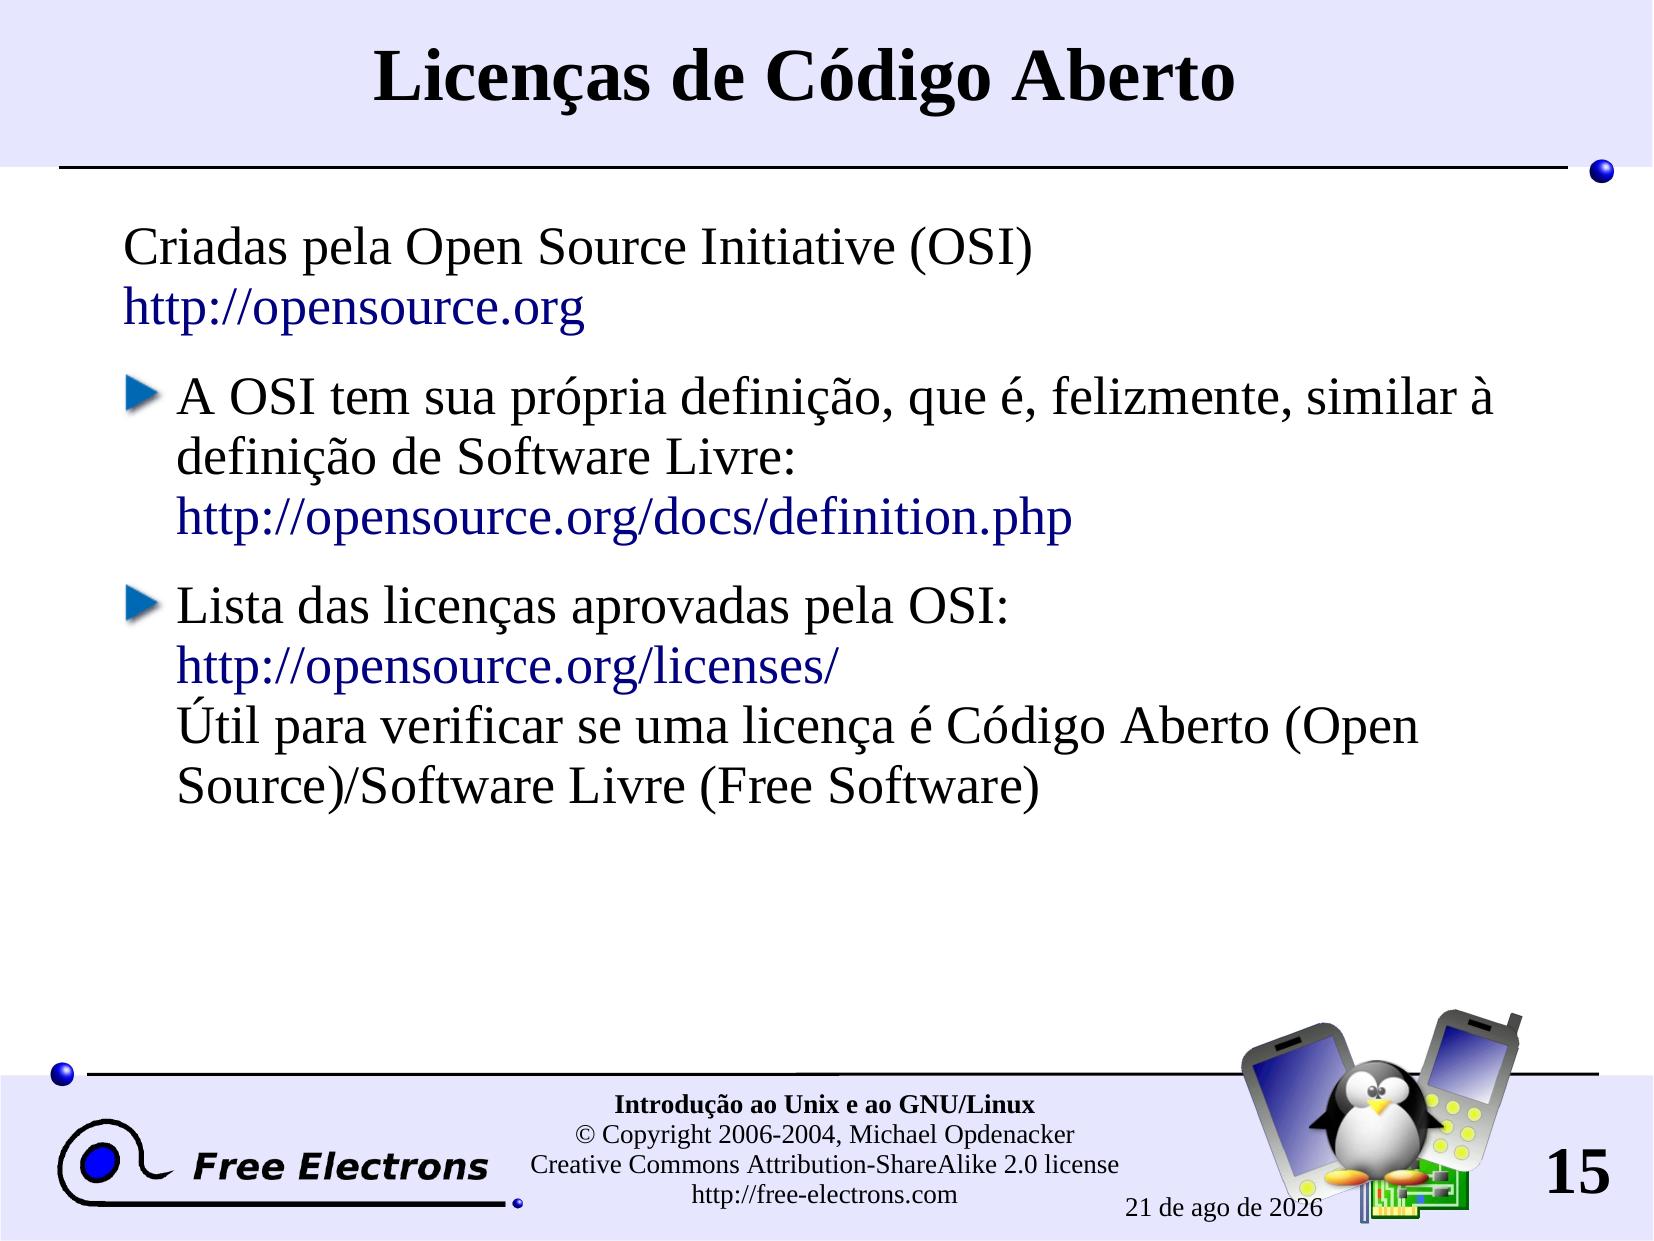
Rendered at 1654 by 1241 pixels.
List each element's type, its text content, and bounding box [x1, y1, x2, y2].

list Criadas pela Open Source Initiative (OSI) http://opensource.org A OSI tem sua própria definição, que é, felizmente, similar à definição de Software Livre: http://opensource.org/docs/definition.php Lista das licenças aprovadas pela OSI: http://opensource.org/licenses/ Útil para verificar se uma licença é Código Aberto (Open Source)/Software Livre (Free Software) [105, 216, 1518, 1067]
title Licenças de Código Aberto [60, 25, 1551, 124]
picture [50, 1108, 527, 1216]
picture [1231, 1008, 1537, 1241]
picture [1285, 1199, 1292, 1215]
